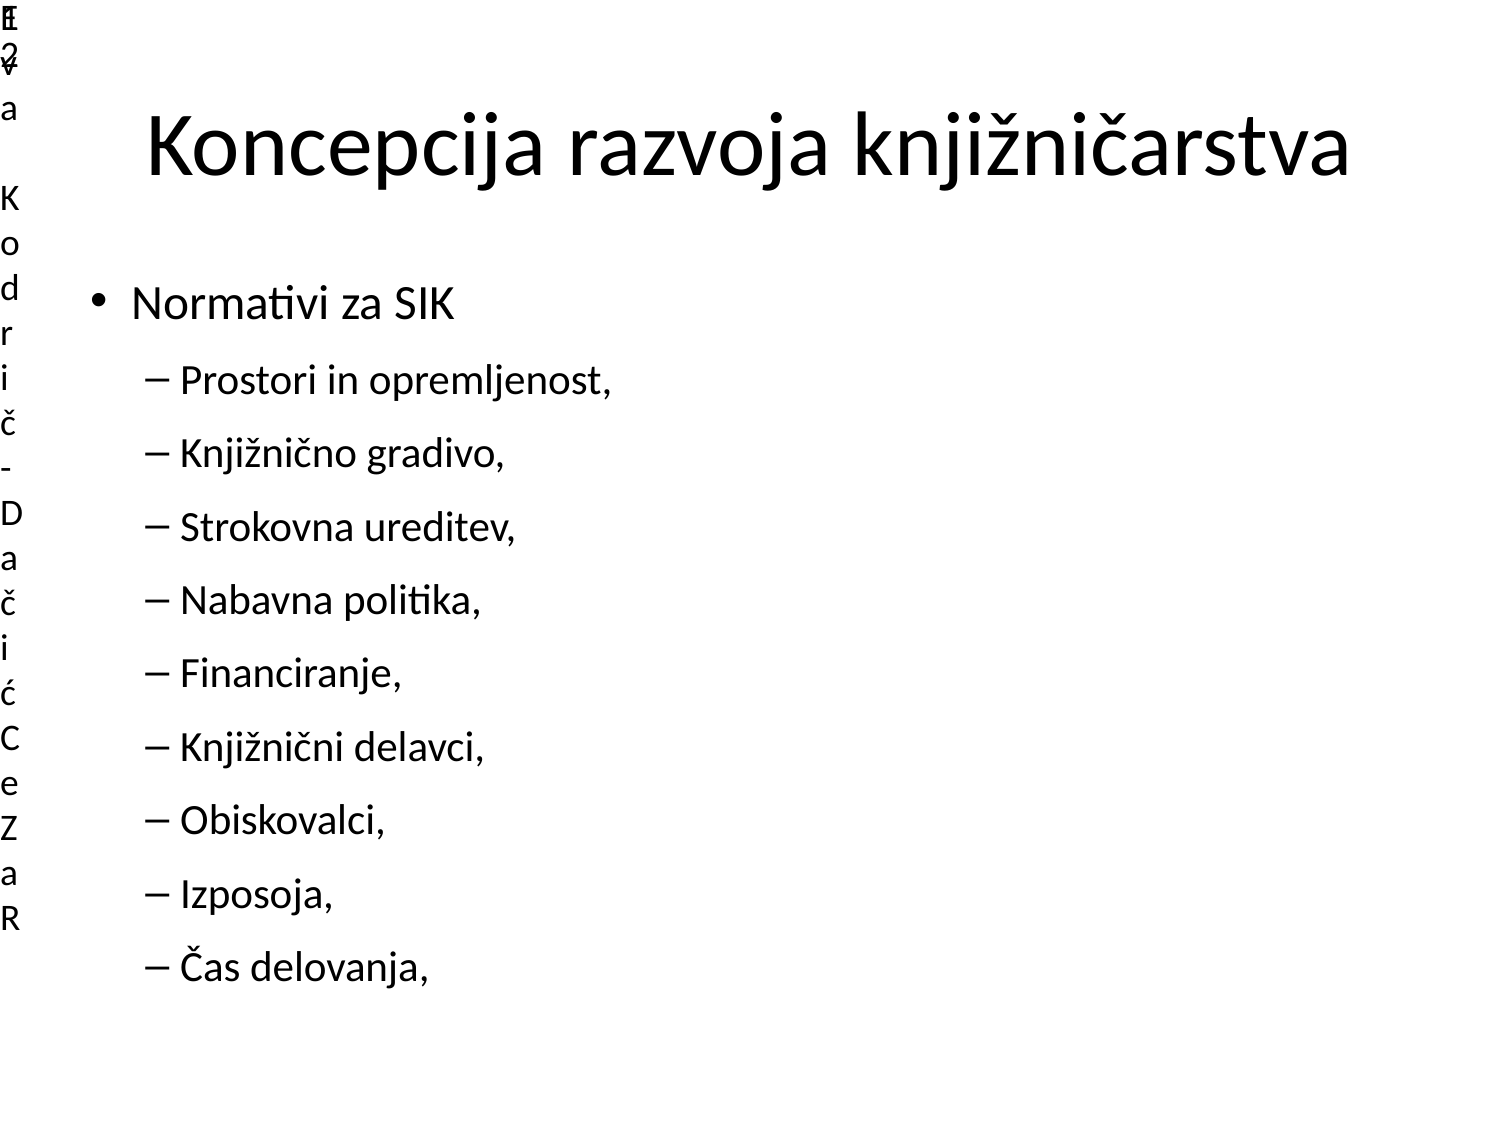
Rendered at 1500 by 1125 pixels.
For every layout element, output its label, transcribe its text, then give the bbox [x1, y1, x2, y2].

list Normativi za SIK Prostori in opremljenost, Knjižnično gradivo, Strokovna ureditev, Nabavna politika, Financiranje, Knjižnični delavci, Obiskovalci, Izposoja, Čas delovanja, [75, 262, 1425, 1005]
title Koncepcija razvoja knjižničarstva [75, 45, 1425, 233]
